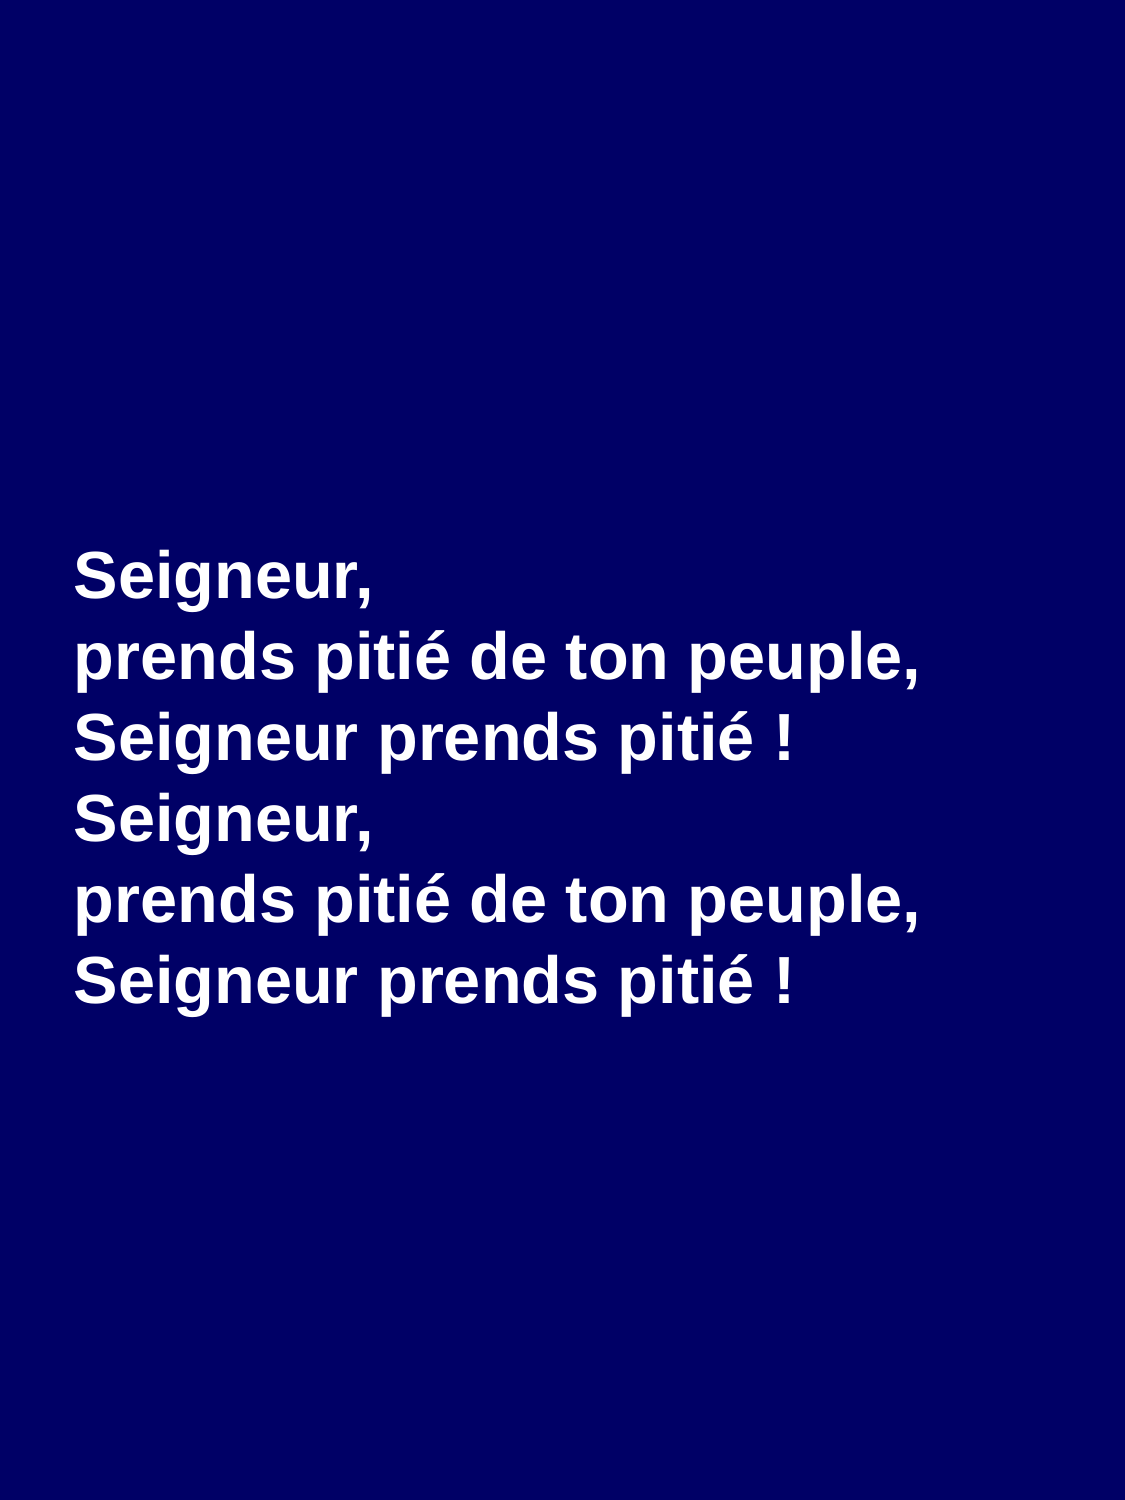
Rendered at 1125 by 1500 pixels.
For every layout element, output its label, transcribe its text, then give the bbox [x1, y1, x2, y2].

text_box Seigneur, prends pitié de ton peuple, Seigneur prends pitié ! Seigneur, prends pitié de ton peuple, Seigneur prends pitié ! [59, 153, 1125, 1431]
